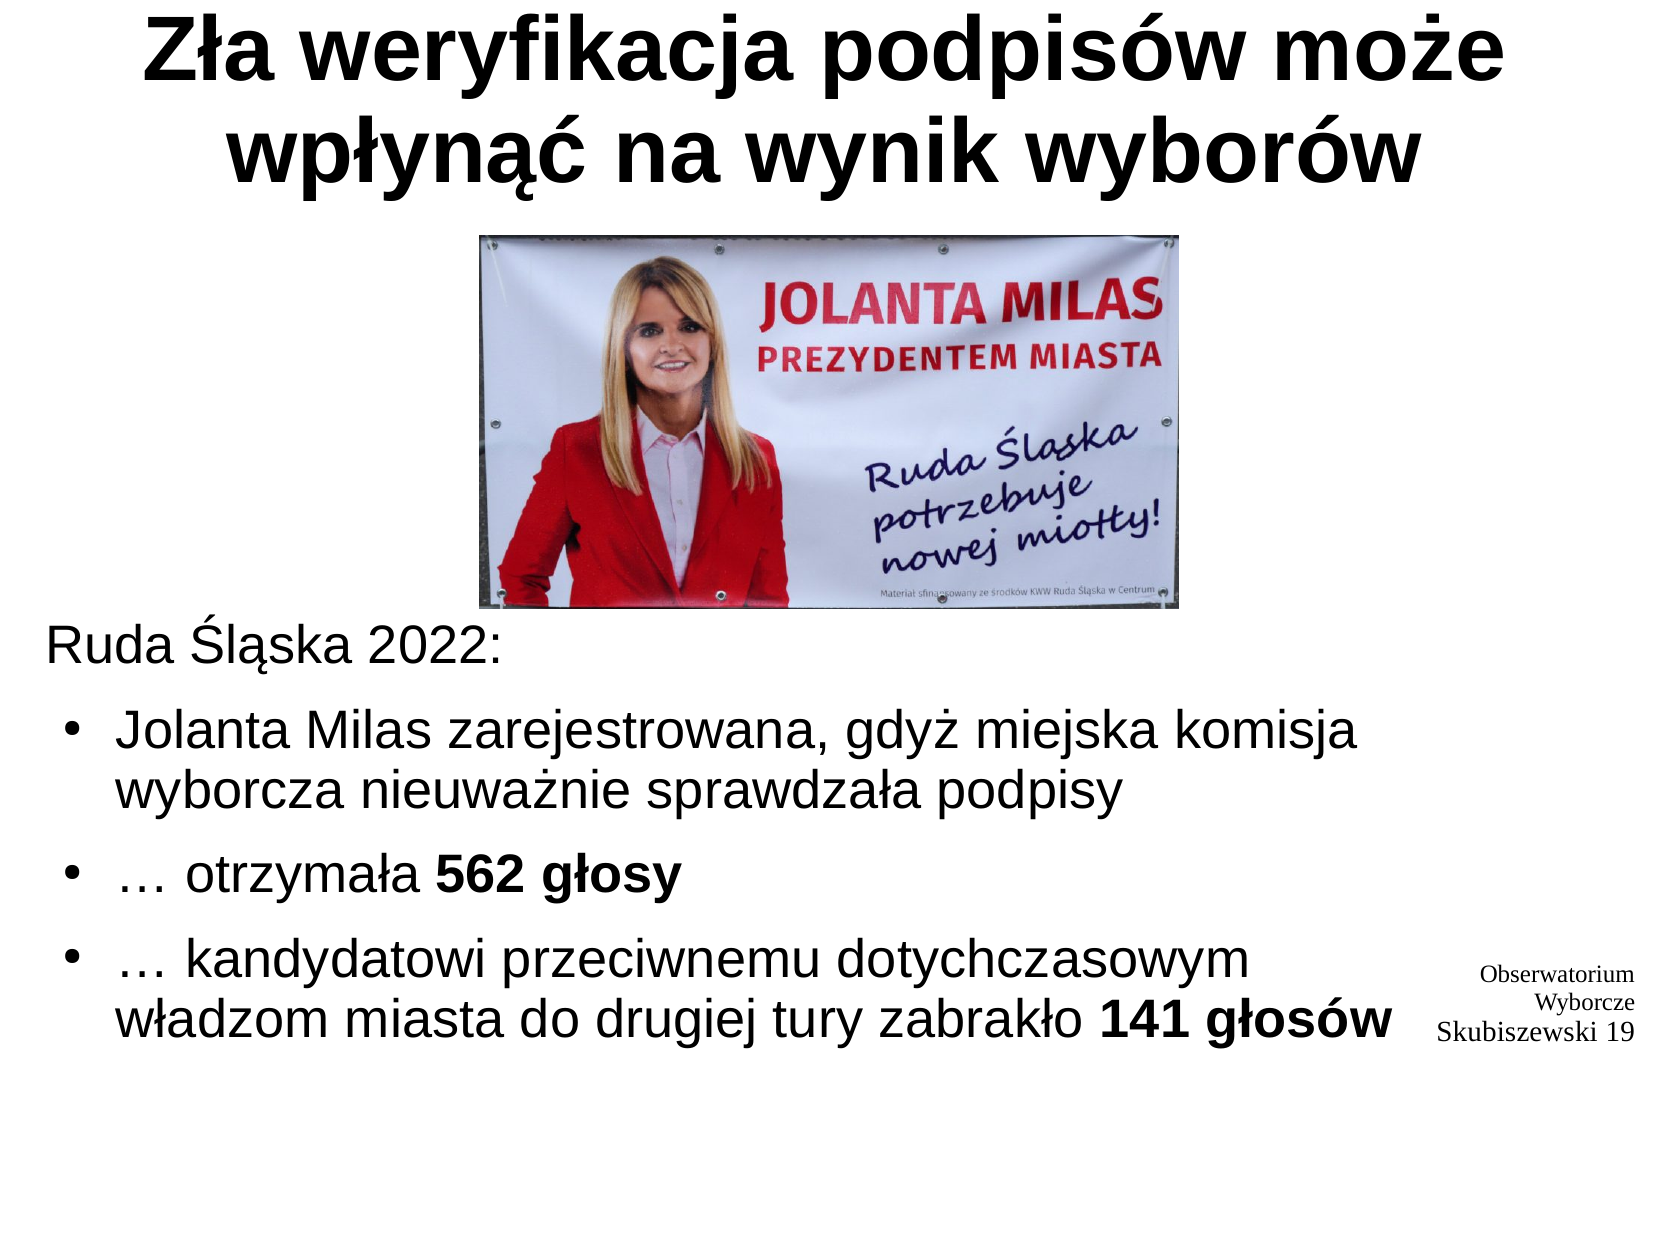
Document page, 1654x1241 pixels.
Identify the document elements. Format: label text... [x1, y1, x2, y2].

picture [479, 235, 1179, 609]
list Ruda Śląska 2022: Jolanta Milas zarejestrowana, gdyż miejska komisja wyborcza nieuważnie sprawdzała podpisy … otrzymała 562 głosy … kandydatowi przeciwnemu dotychczasowym władzom miasta do drugiej tury zabrakło 141 głosów [45, 615, 1441, 1241]
title Zła weryfikacja podpisów może wpłynąć na wynik wyborów [80, 0, 1570, 203]
